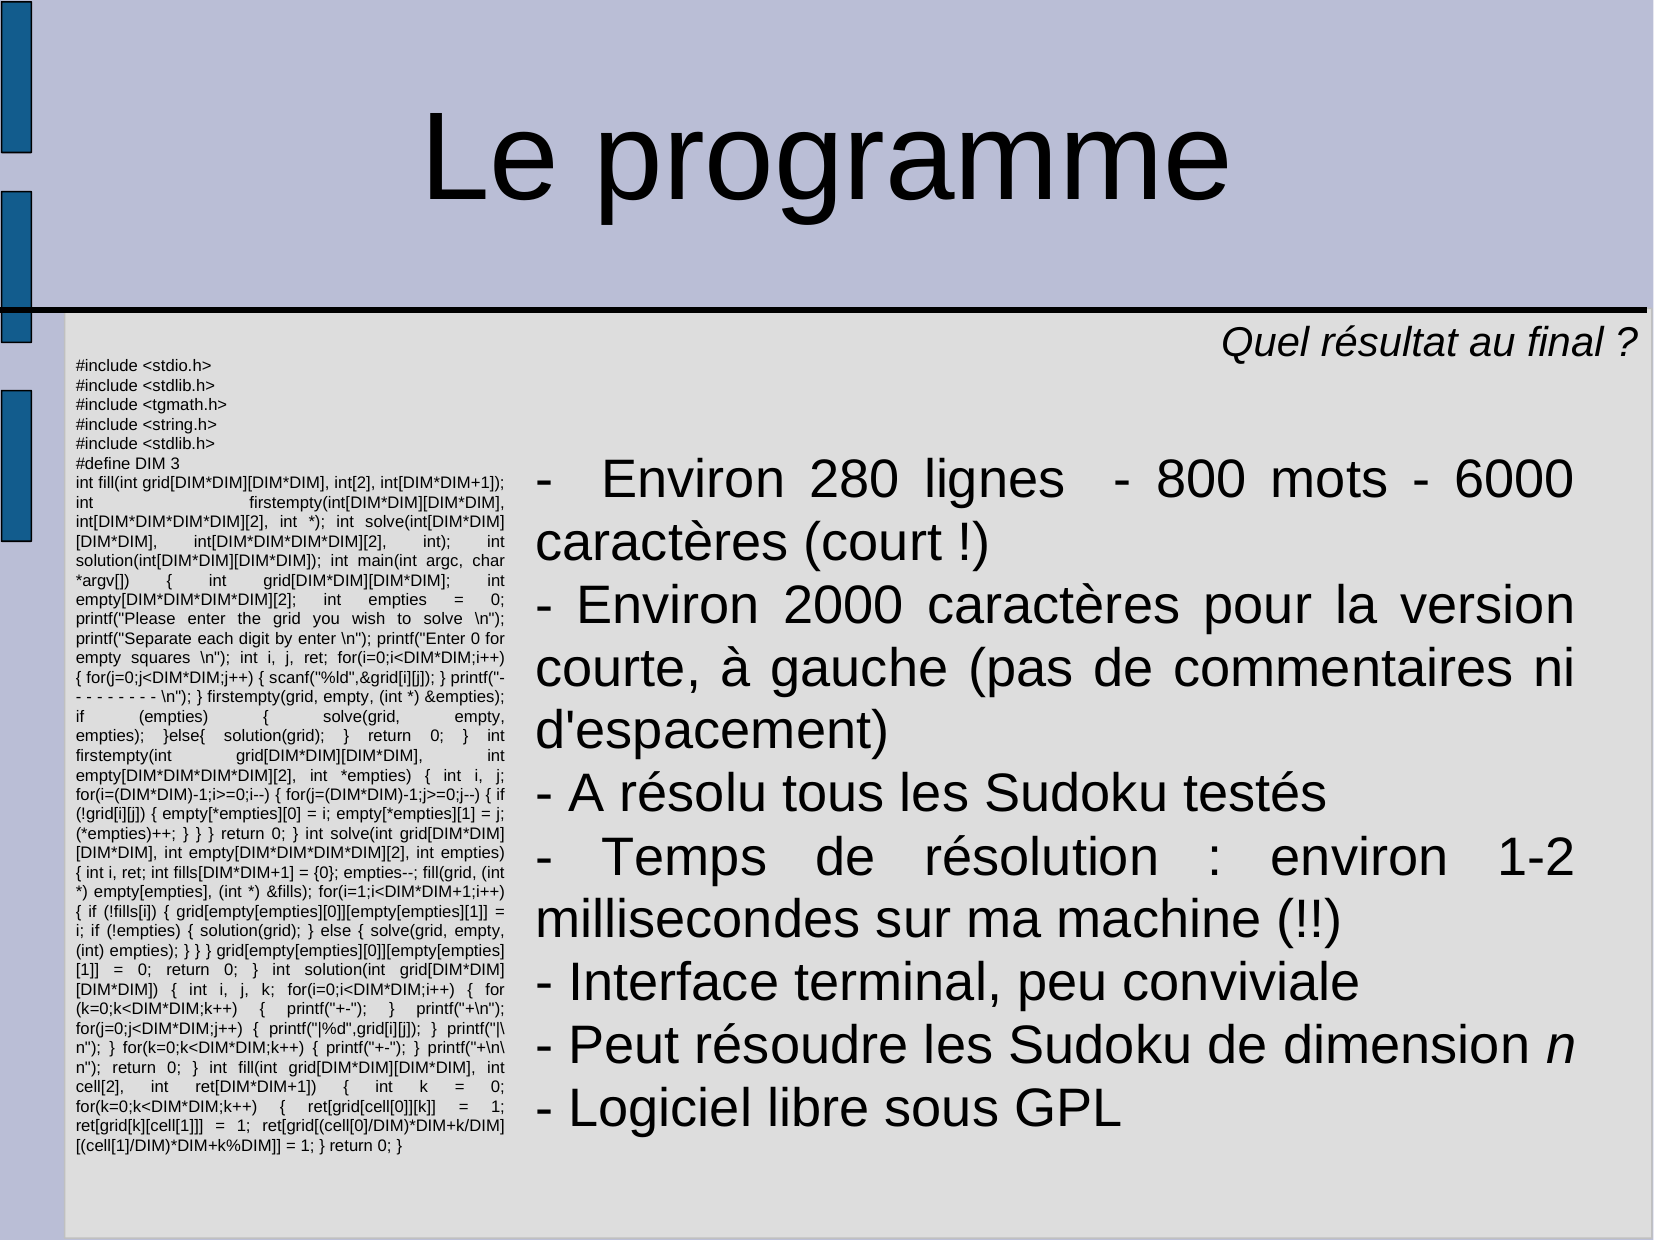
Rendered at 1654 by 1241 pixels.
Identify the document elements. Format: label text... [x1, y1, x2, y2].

text_box #include <stdio.h> #include <stdlib.h> #include <tgmath.h> #include <string.h> #include <stdlib.h> #define DIM 3 int fill(int grid[DIM*DIM][DIM*DIM], int[2], int[DIM*DIM+1]); int firstempty(int[DIM*DIM][DIM*DIM], int[DIM*DIM*DIM*DIM][2], int *); int solve(int[DIM*DIM][DIM*DIM], int[DIM*DIM*DIM*DIM][2], int); int solution(int[DIM*DIM][DIM*DIM]); int main(int argc, char *argv[]) { int grid[DIM*DIM][DIM*DIM]; int empty[DIM*DIM*DIM*DIM][2]; int empties = 0; printf("Please enter the grid you wish to solve \n"); printf("Separate each digit by enter \n"); printf("Enter 0 for empty squares \n"); int i, j, ret; for(i=0;i<DIM*DIM;i++) { for(j=0;j<DIM*DIM;j++) { scanf("%ld",&grid[i][j]); } printf("- - - - - - - - - \n"); } firstempty(grid, empty, (int *) &empties); if (empties) { solve(grid, empty, empties); }else{ solution(grid); } return 0; } int firstempty(int grid[DIM*DIM][DIM*DIM], int empty[DIM*DIM*DIM*DIM][2], int *empties) { int i, j; for(i=(DIM*DIM)-1;i>=0;i--) { for(j=(DIM*DIM)-1;j>=0;j--) { if (!grid[i][j]) { empty[*empties][0] = i; empty[*empties][1] = j; (*empties)++; } } } return 0; } int solve(int grid[DIM*DIM][DIM*DIM], int empty[DIM*DIM*DIM*DIM][2], int empties) { int i, ret; int fills[DIM*DIM+1] = {0}; empties--; fill(grid, (int *) empty[empties], (int *) &fills); for(i=1;i<DIM*DIM+1;i++) { if (!fills[i]) { grid[empty[empties][0]][empty[empties][1]] = i; if (!empties) { solution(grid); } else { solve(grid, empty, (int) empties); } } } grid[empty[empties][0]][empty[empties][1]] = 0; return 0; } int solution(int grid[DIM*DIM][DIM*DIM]) { int i, j, k; for(i=0;i<DIM*DIM;i++) { for (k=0;k<DIM*DIM;k++) { printf("+-"); } printf("+\n"); for(j=0;j<DIM*DIM;j++) { printf("|%d",grid[i][j]); } printf("|\n"); } for(k=0;k<DIM*DIM;k++) { printf("+-"); } printf("+\n\n"); return 0; } int fill(int grid[DIM*DIM][DIM*DIM], int cell[2], int ret[DIM*DIM+1]) { int k = 0; for(k=0;k<DIM*DIM;k++) { ret[grid[cell[0]][k]] = 1; ret[grid[k][cell[1]]] = 1; ret[grid[(cell[0]/DIM)*DIM+k/DIM][(cell[1]/DIM)*DIM+k%DIM]] = 1; } return 0; } [61, 348, 521, 1182]
text_box Le programme [0, 73, 1654, 234]
text_box - Environ 280 lignes - 800 mots - 6000 caractères (court !) - Environ 2000 caractères pour la version courte, à gauche (pas de commentaires ni d'espacement) - A résolu tous les Sudoku testés - Temps de résolution : environ 1-2 millisecondes sur ma machine (!!) - Interface terminal, peu conviviale - Peut résoudre les Sudoku de dimension n - Logiciel libre sous GPL [521, 438, 1623, 1146]
text_box Quel résultat au final ? [61, 309, 1654, 373]
